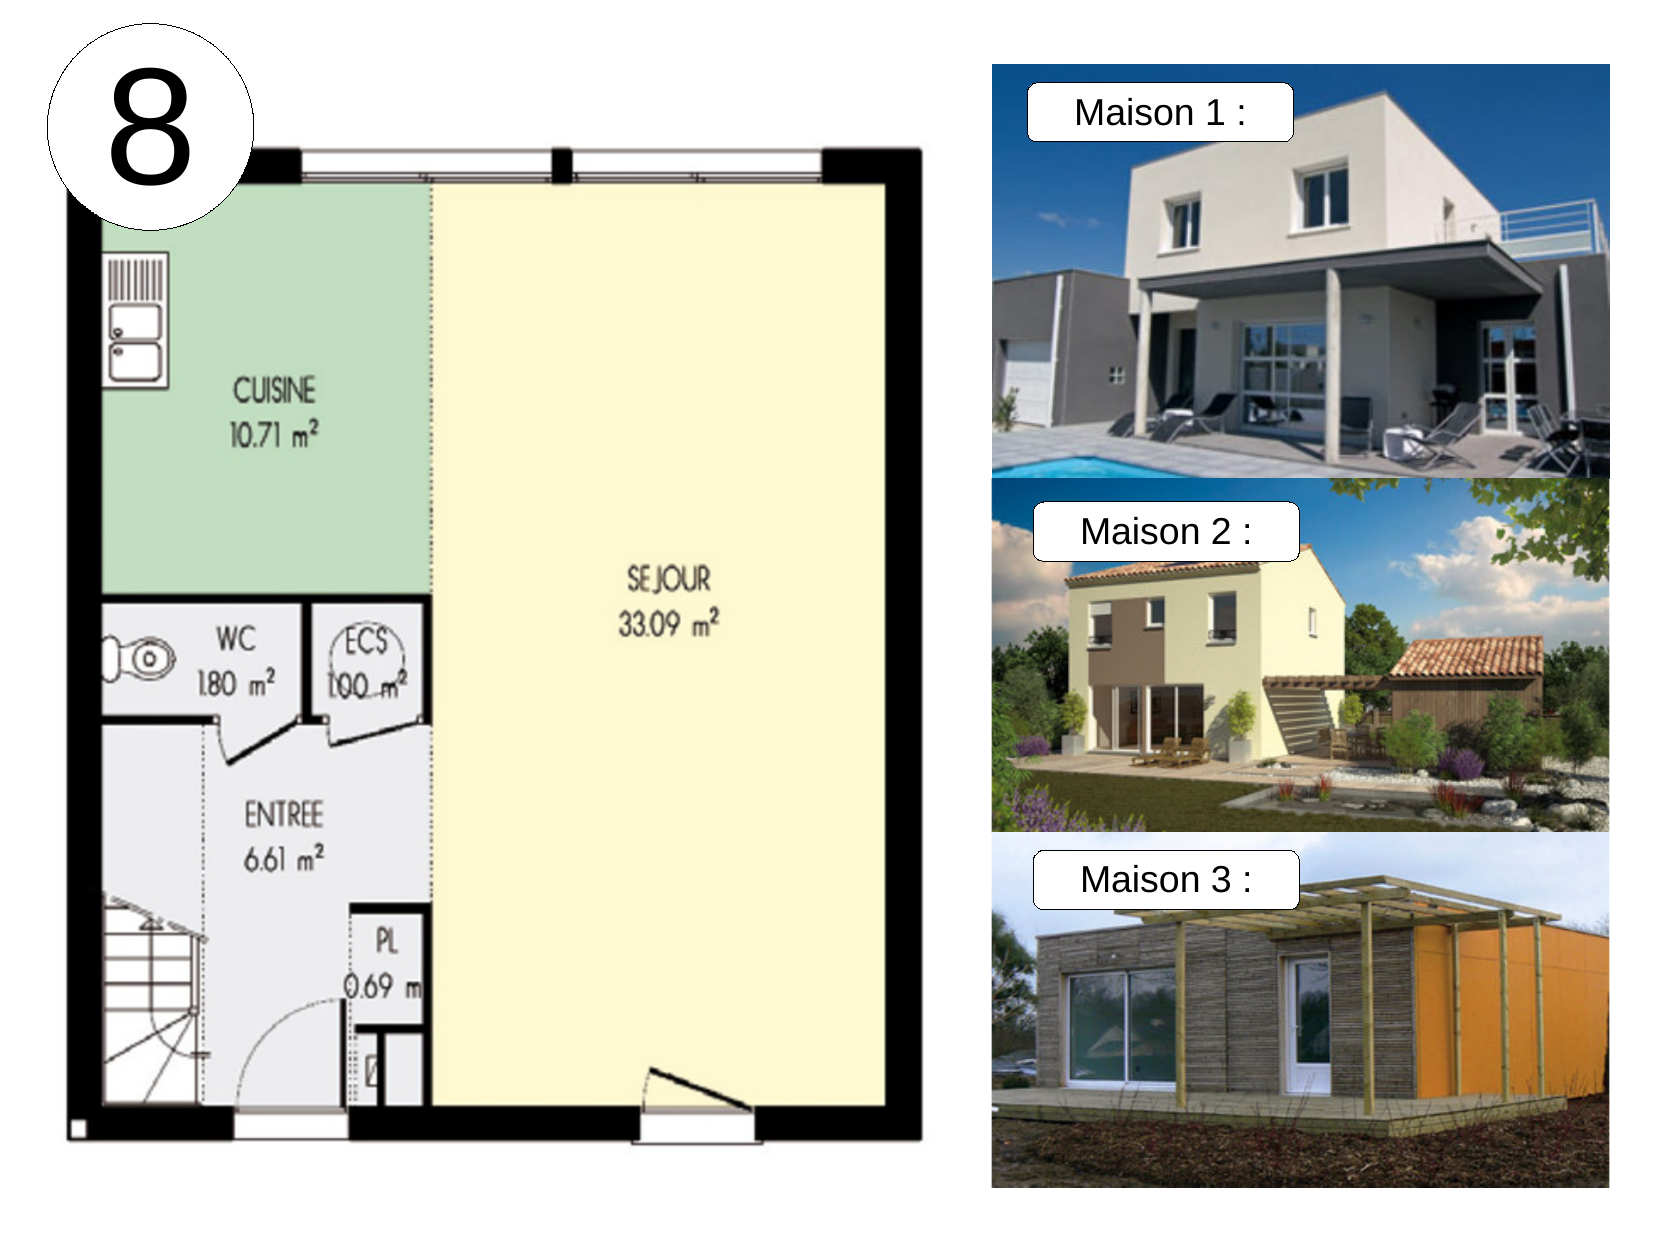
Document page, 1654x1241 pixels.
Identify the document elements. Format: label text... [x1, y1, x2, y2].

text_box Maison 3 : [1033, 850, 1300, 910]
picture [991, 64, 1610, 1188]
picture [59, 88, 945, 1182]
text_box Maison 2 : [1033, 501, 1300, 562]
text_box 8 [47, 23, 254, 231]
text_box Maison 1 : [1027, 82, 1294, 142]
